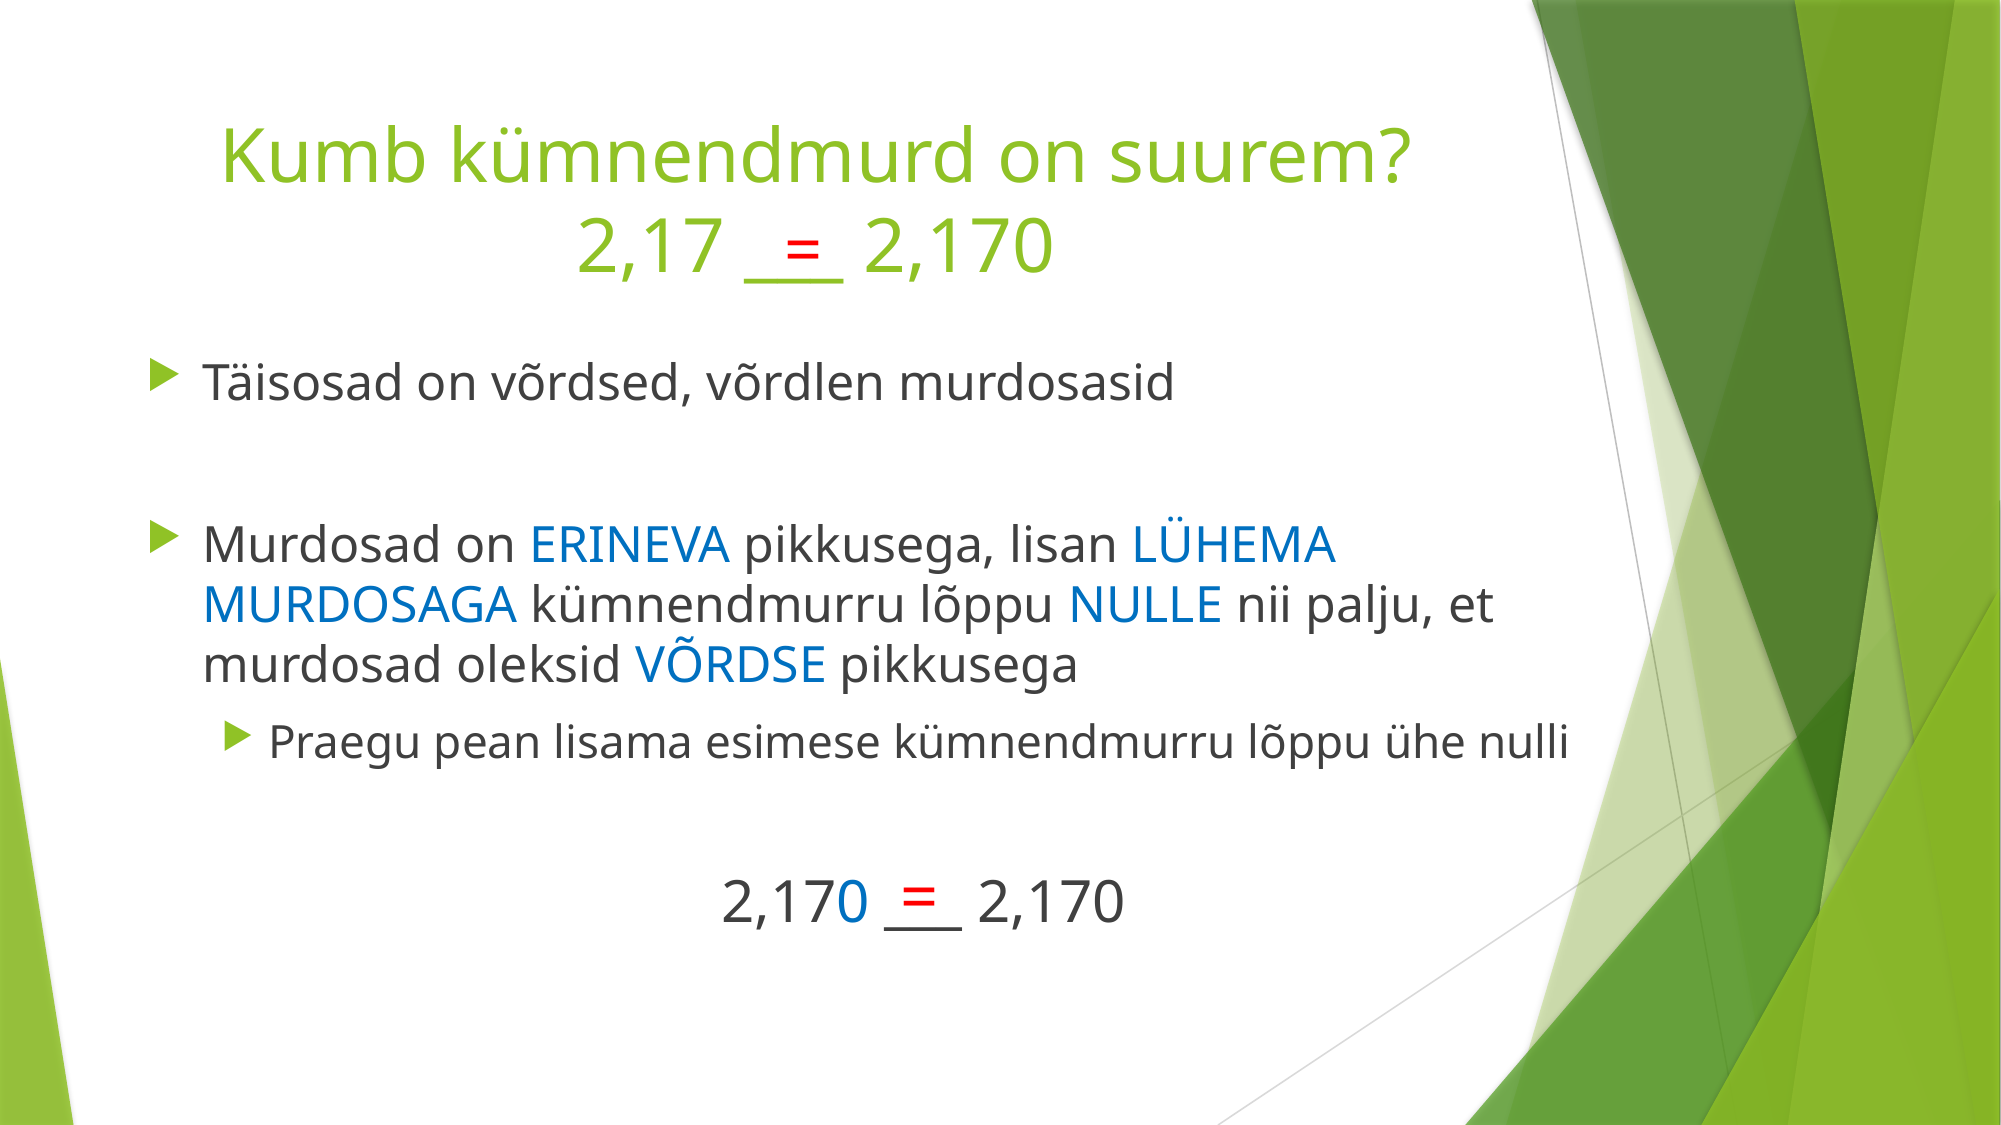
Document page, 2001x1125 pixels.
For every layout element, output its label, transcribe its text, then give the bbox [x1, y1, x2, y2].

list Täisosad on võrdsed, võrdlen murdosasid Murdosad on ERINEVA pikkusega, lisan LÜHEMA MURDOSAGA kümnendmurru lõppu NULLE nii palju, et murdosad oleksid VÕRDSE pikkusega Praegu pean lisama esimese kümnendmurru lõppu ühe nulli 2,170 ___ 2,170 [131, 342, 1641, 1125]
title Kumb kümnendmurd on suurem? 2,17 ___ 2,170 [111, 99, 1522, 317]
text_box = [886, 846, 965, 942]
text_box = [769, 199, 849, 295]
